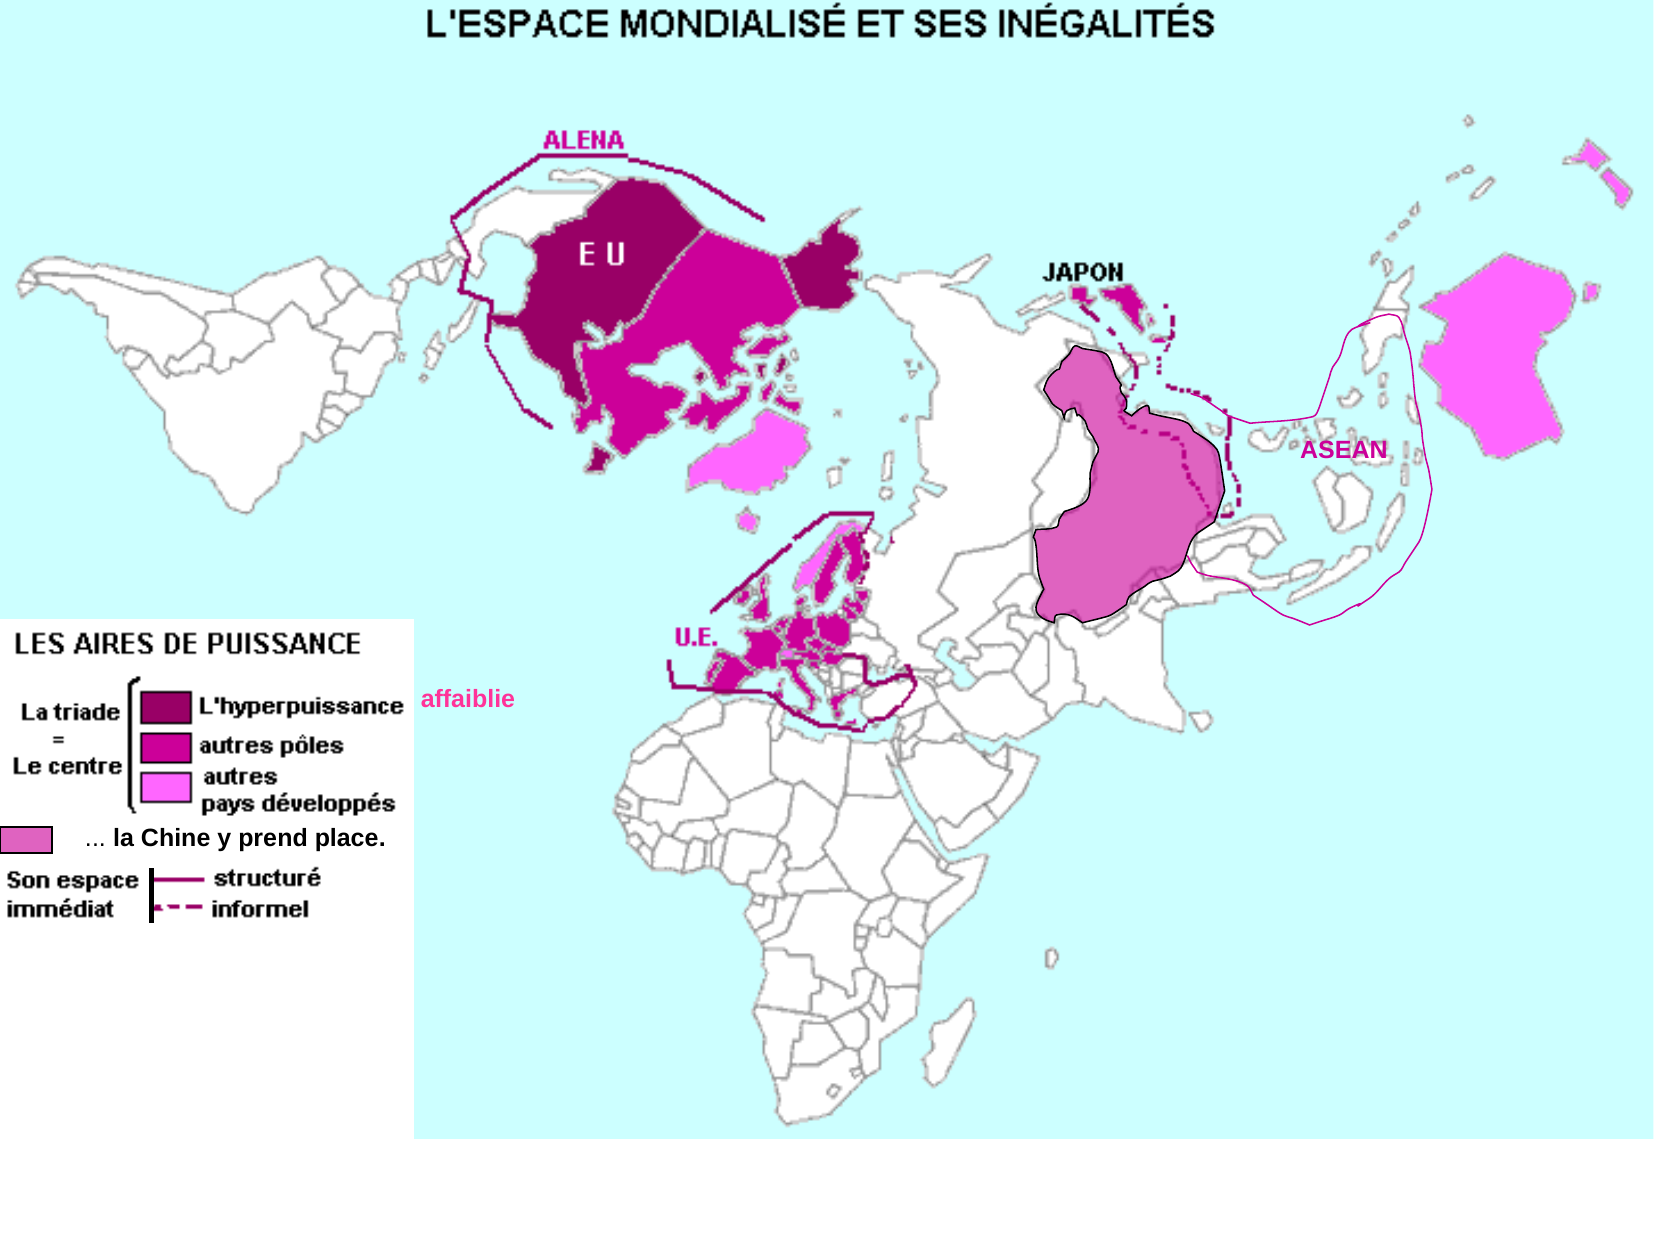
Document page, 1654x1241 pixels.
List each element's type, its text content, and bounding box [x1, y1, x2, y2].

text_box [0, 826, 52, 853]
text_box affaiblie [406, 675, 531, 721]
text_box ASEAN [1285, 426, 1403, 472]
text_box ... la Chine y prend place. [70, 813, 402, 860]
text_box [1033, 345, 1225, 623]
picture [0, 0, 1654, 1241]
